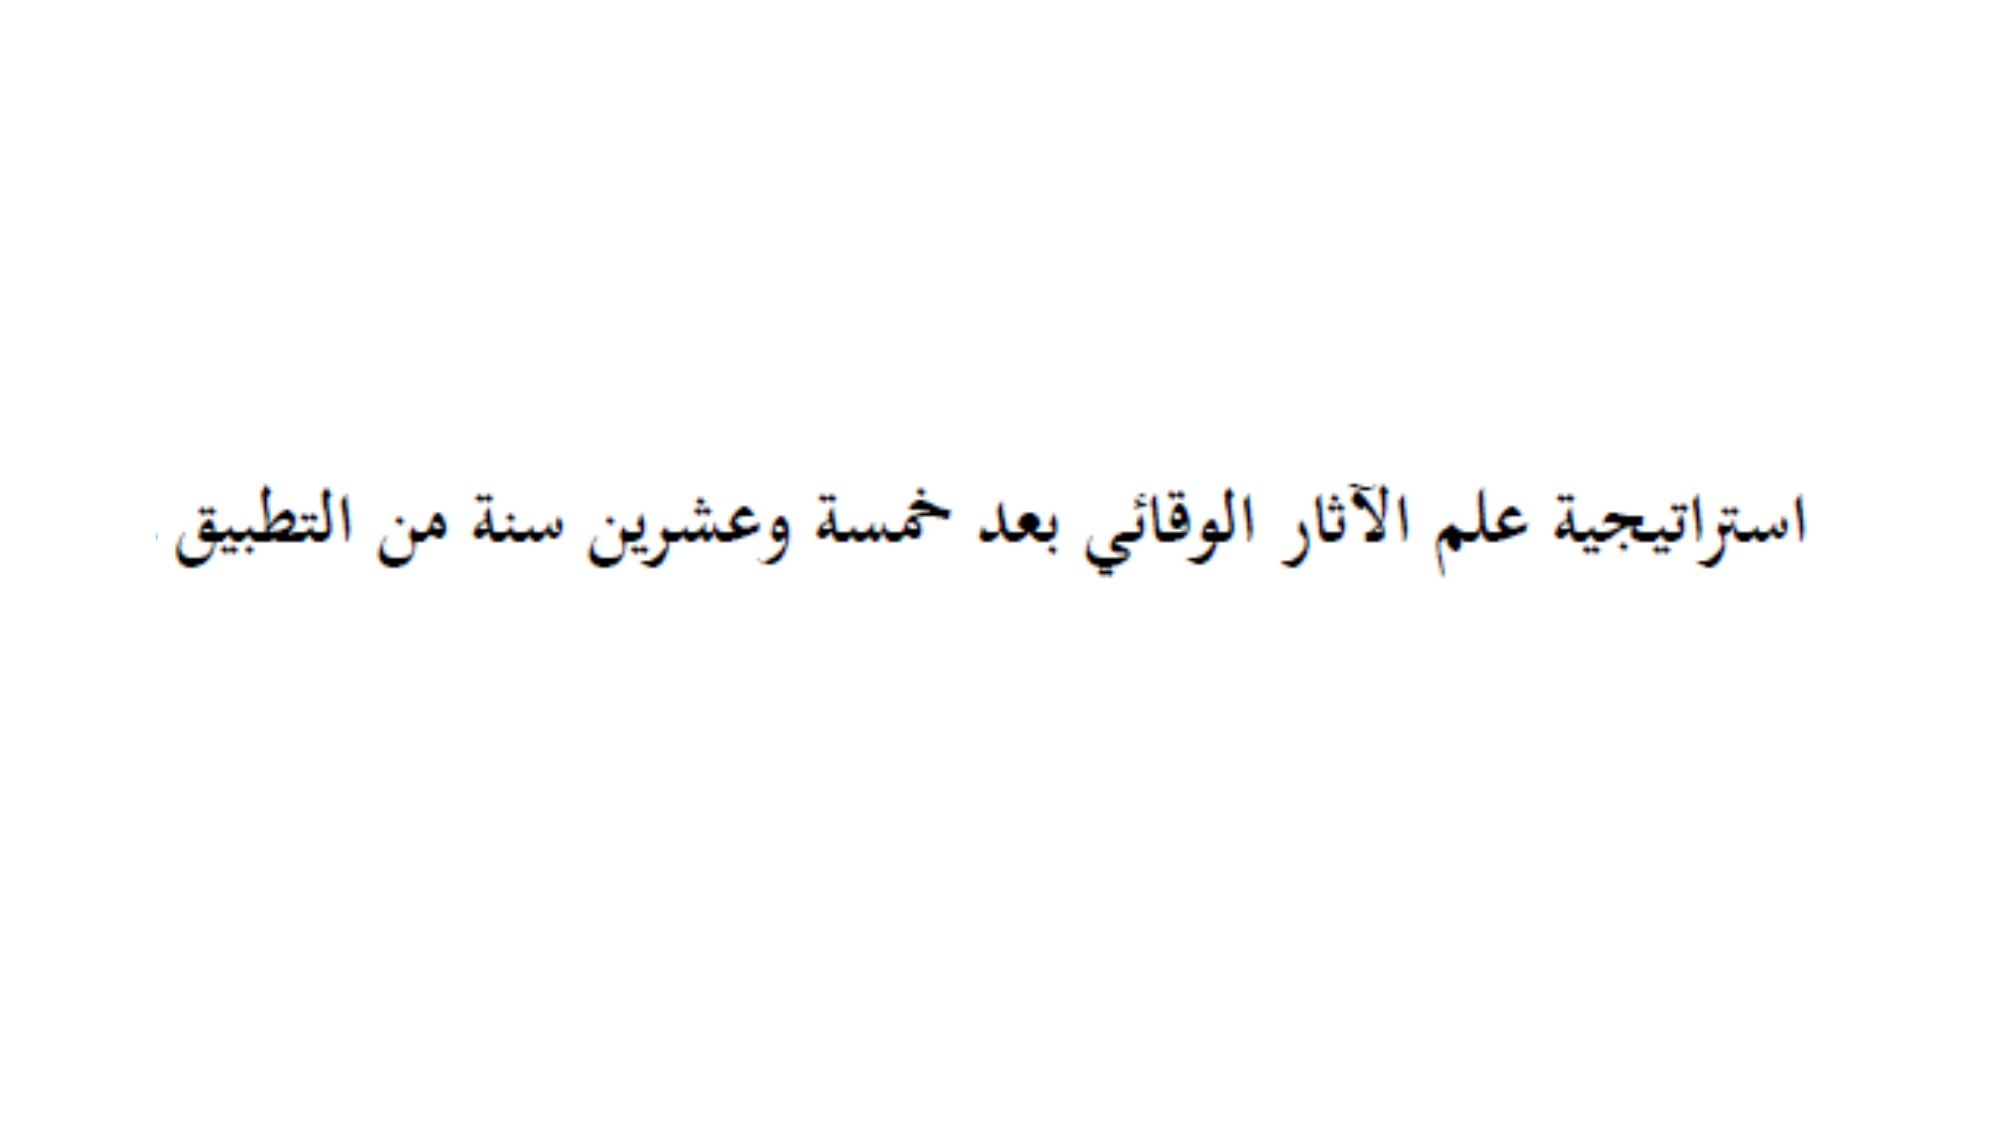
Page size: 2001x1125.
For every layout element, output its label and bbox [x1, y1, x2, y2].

picture [155, 440, 1845, 601]
